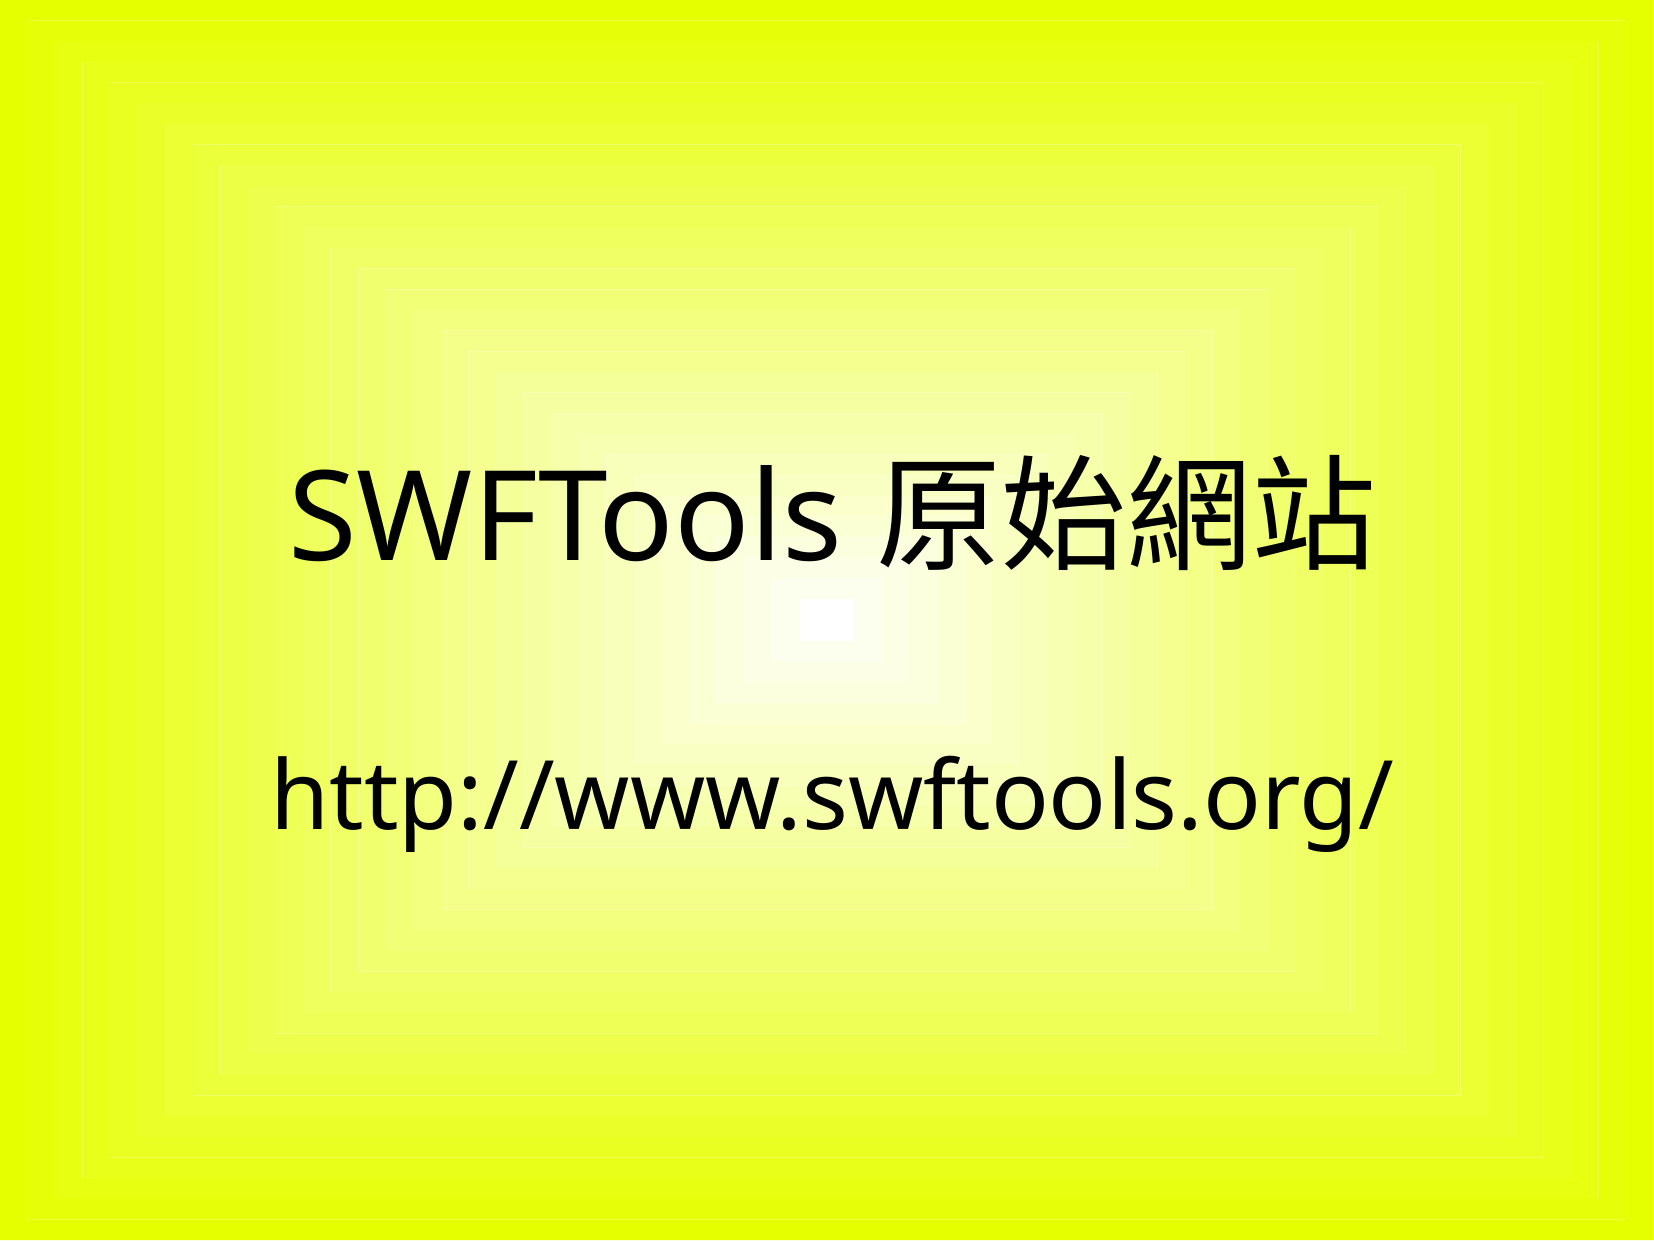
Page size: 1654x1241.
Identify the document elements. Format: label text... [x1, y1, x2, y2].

title SWFTools原始網站 http://www.swftools.org/ [88, 387, 1577, 704]
